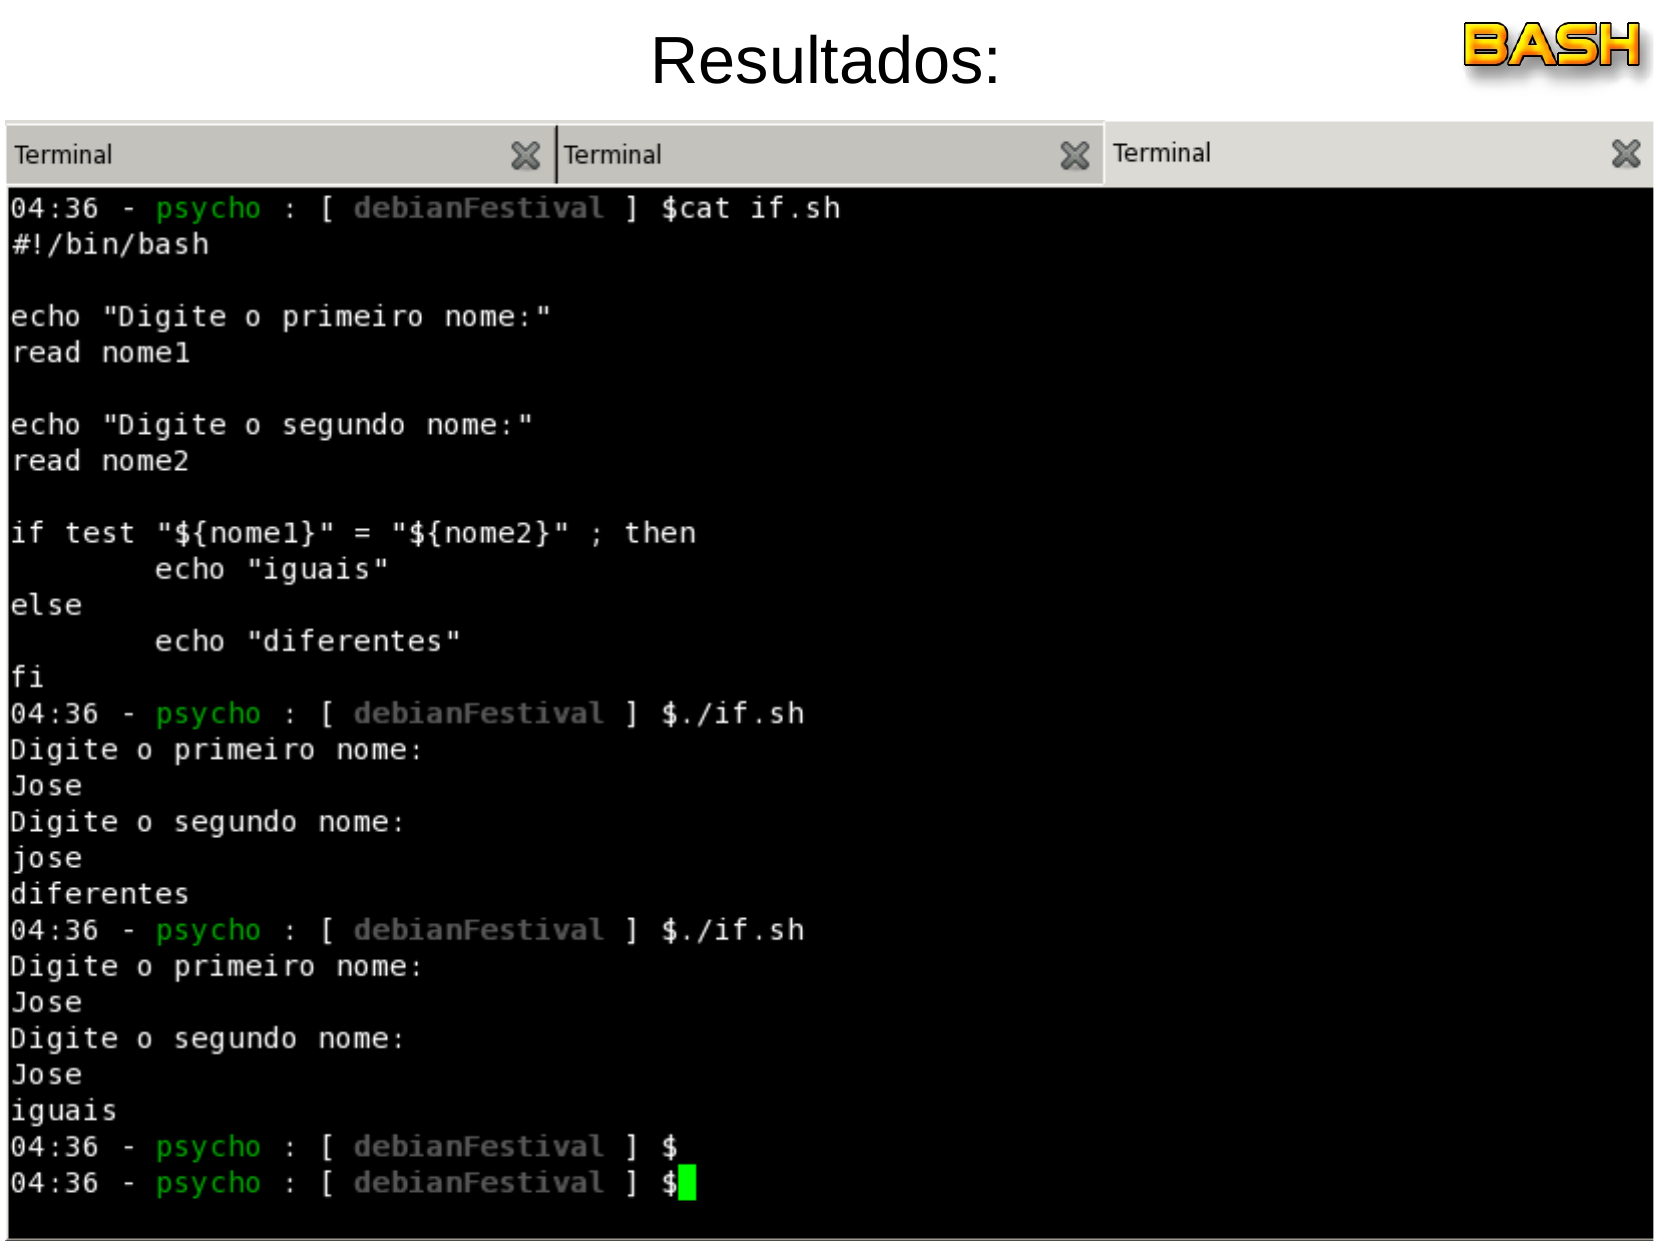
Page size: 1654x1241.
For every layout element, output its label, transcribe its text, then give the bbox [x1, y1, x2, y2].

picture [1450, 0, 1654, 96]
picture [5, 120, 1654, 1241]
title Resultados: [82, 22, 1571, 98]
